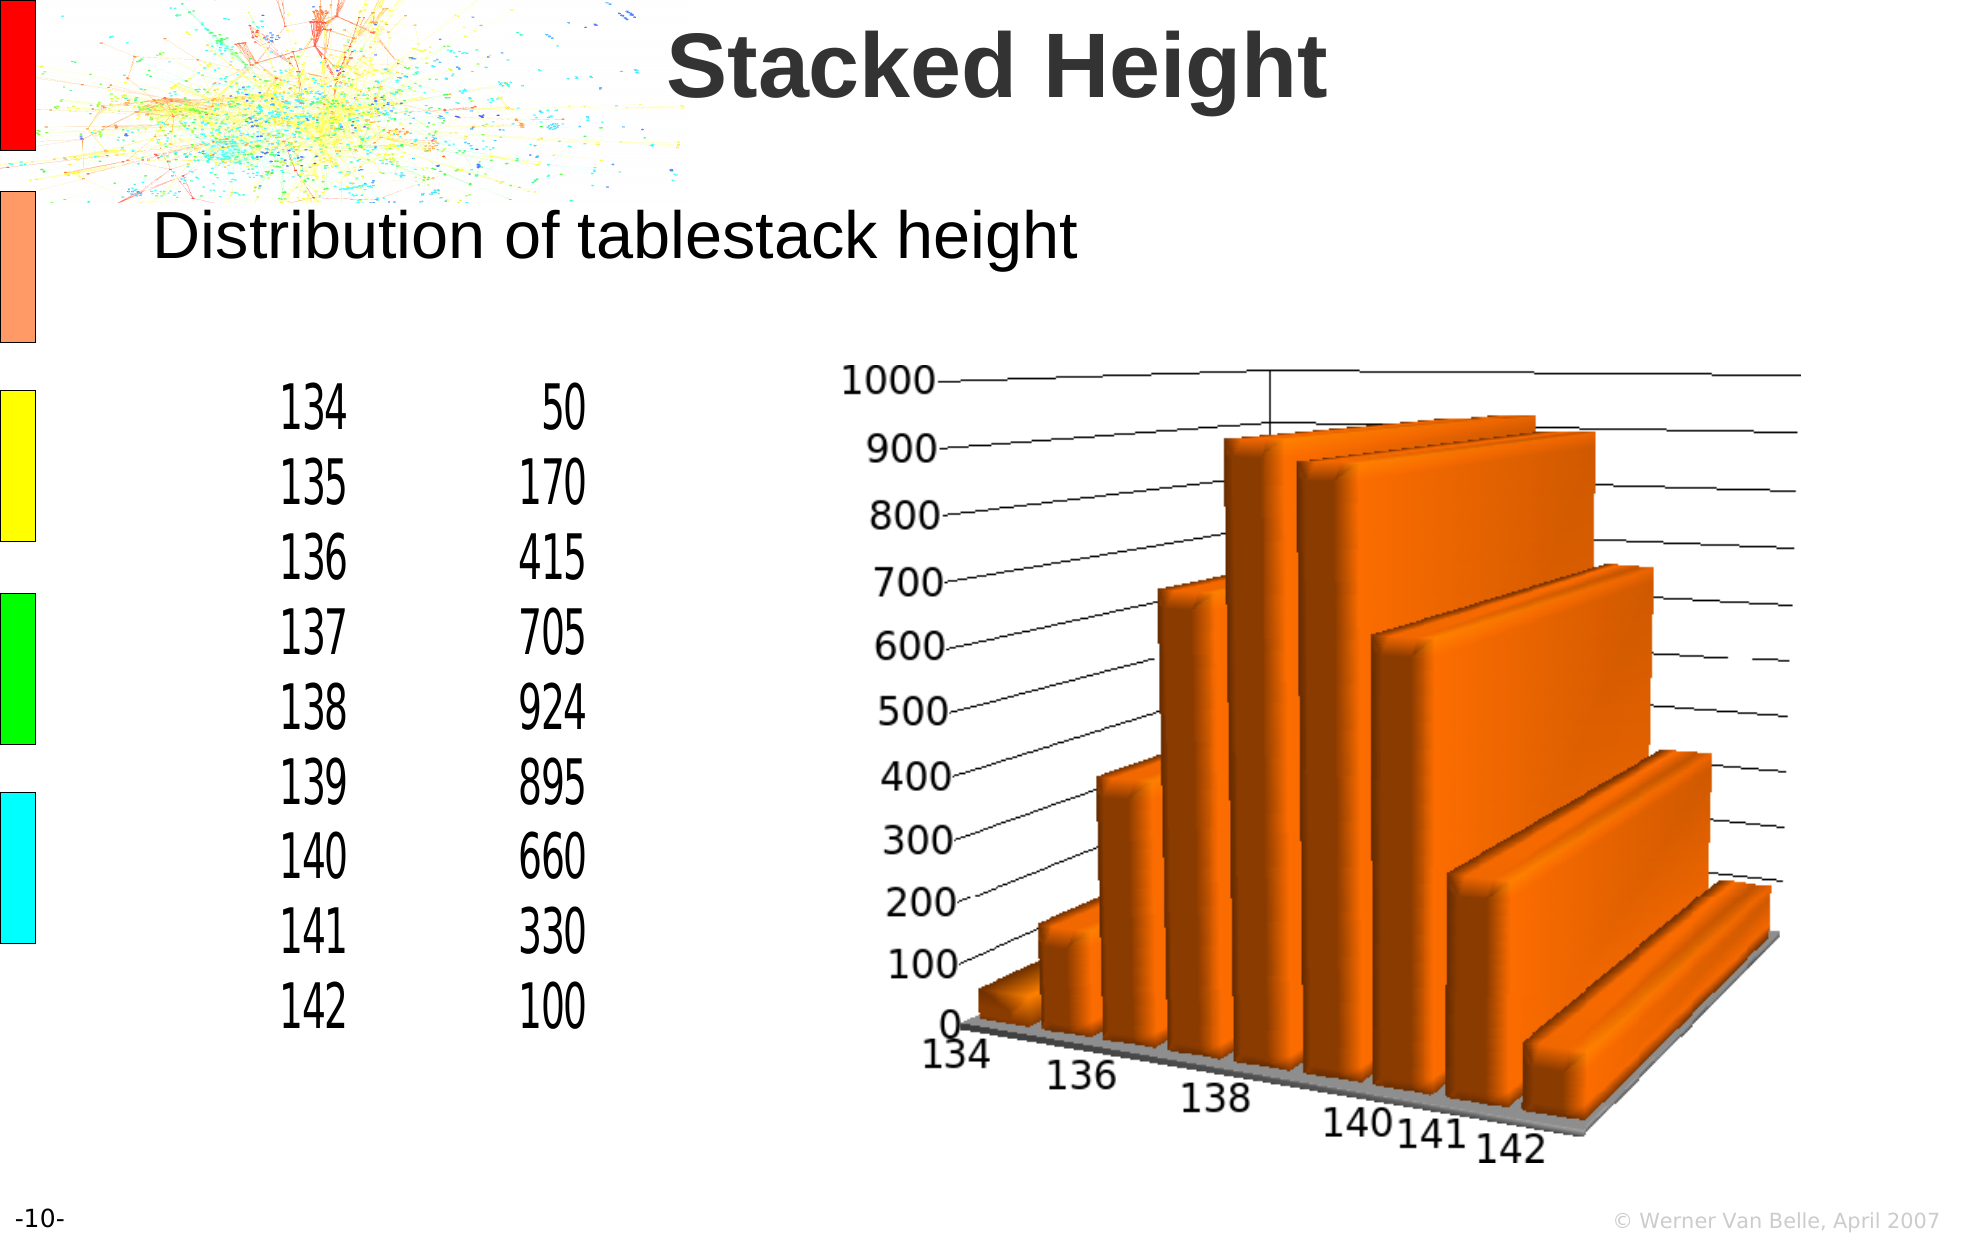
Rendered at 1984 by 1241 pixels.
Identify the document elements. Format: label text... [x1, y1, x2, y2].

picture [843, 365, 1801, 1163]
chart [112, 375, 594, 1131]
title Stacked Height [150, 7, 1845, 125]
list Distribution of tablestack height [134, 197, 1935, 1152]
